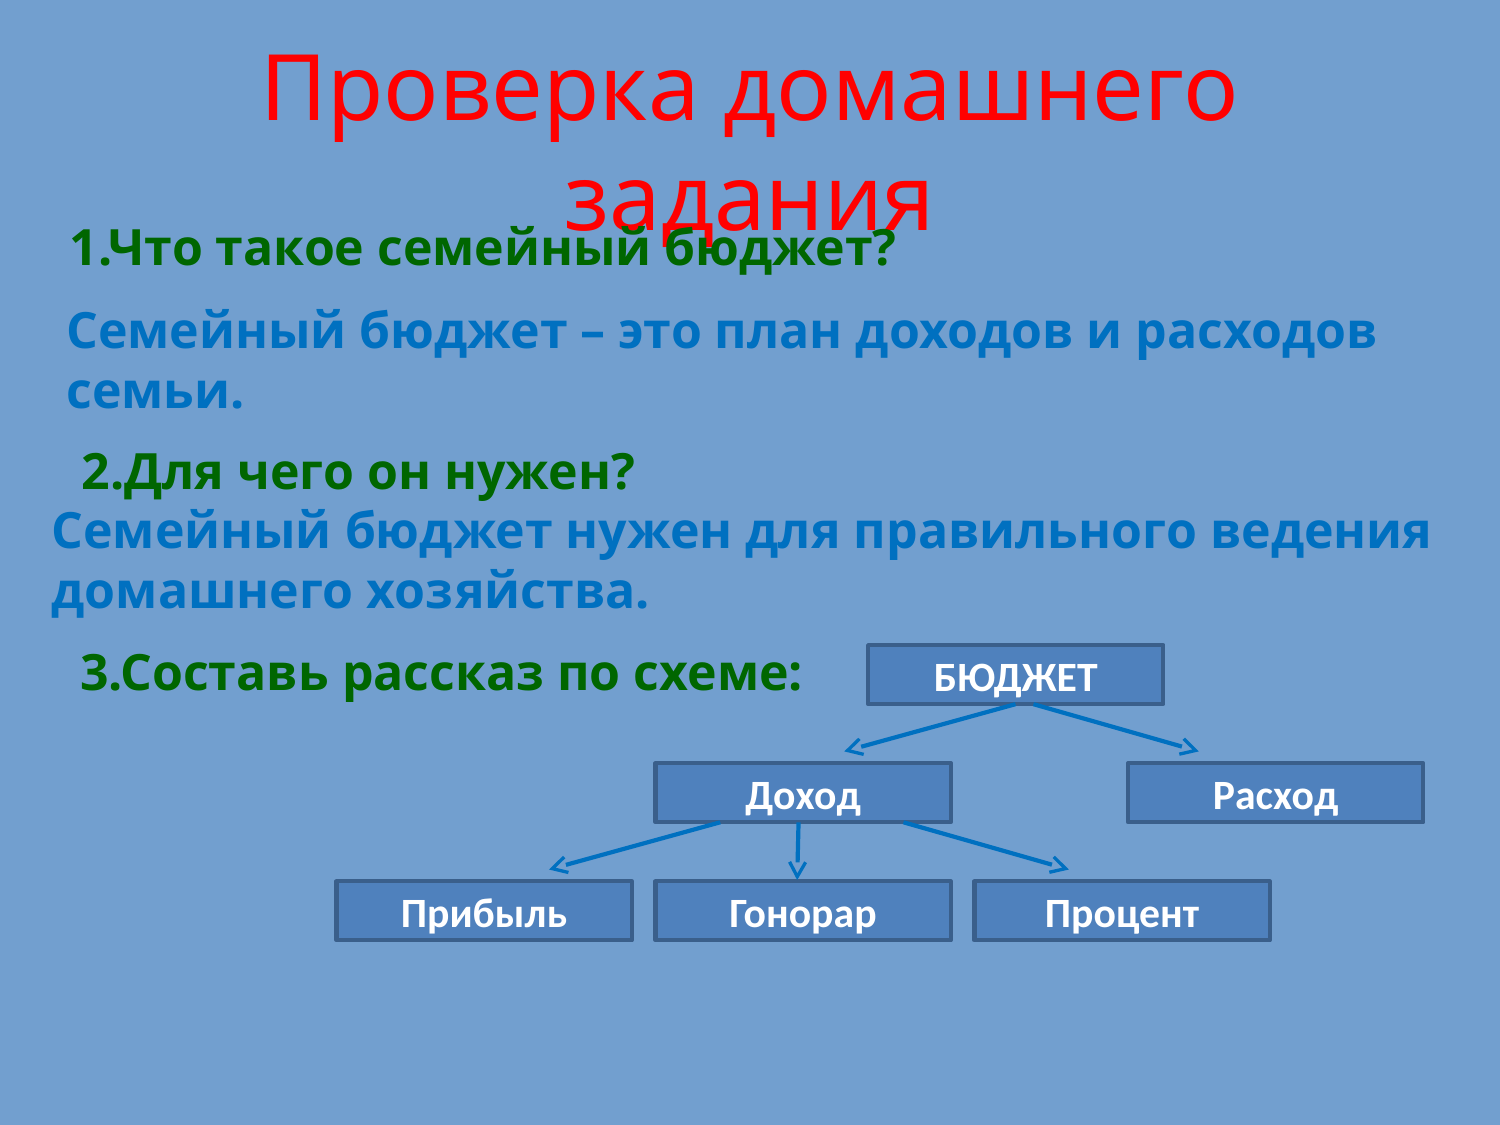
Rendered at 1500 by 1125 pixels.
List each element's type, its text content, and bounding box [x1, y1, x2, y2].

text_box БЮДЖЕТ [868, 645, 1164, 705]
text_box 1.Что такое семейный бюджет? [54, 208, 912, 283]
text_box Гонорар [655, 881, 951, 941]
text_box Прибыль [336, 881, 632, 941]
text_box Процент [974, 881, 1270, 941]
text_box Семейный бюджет – это план доходов и расходов семьи. [51, 290, 1394, 426]
text_box 2.Для чего он нужен? [67, 432, 650, 491]
text_box Семейный бюджет нужен для правильного ведения домашнего хозяйства. [36, 491, 1448, 627]
text_box Доход [655, 763, 951, 823]
text_box 3.Составь рассказ по схеме: [65, 633, 819, 709]
title Проверка домашнего задания [75, 45, 1425, 233]
text_box Расход [1128, 763, 1424, 823]
